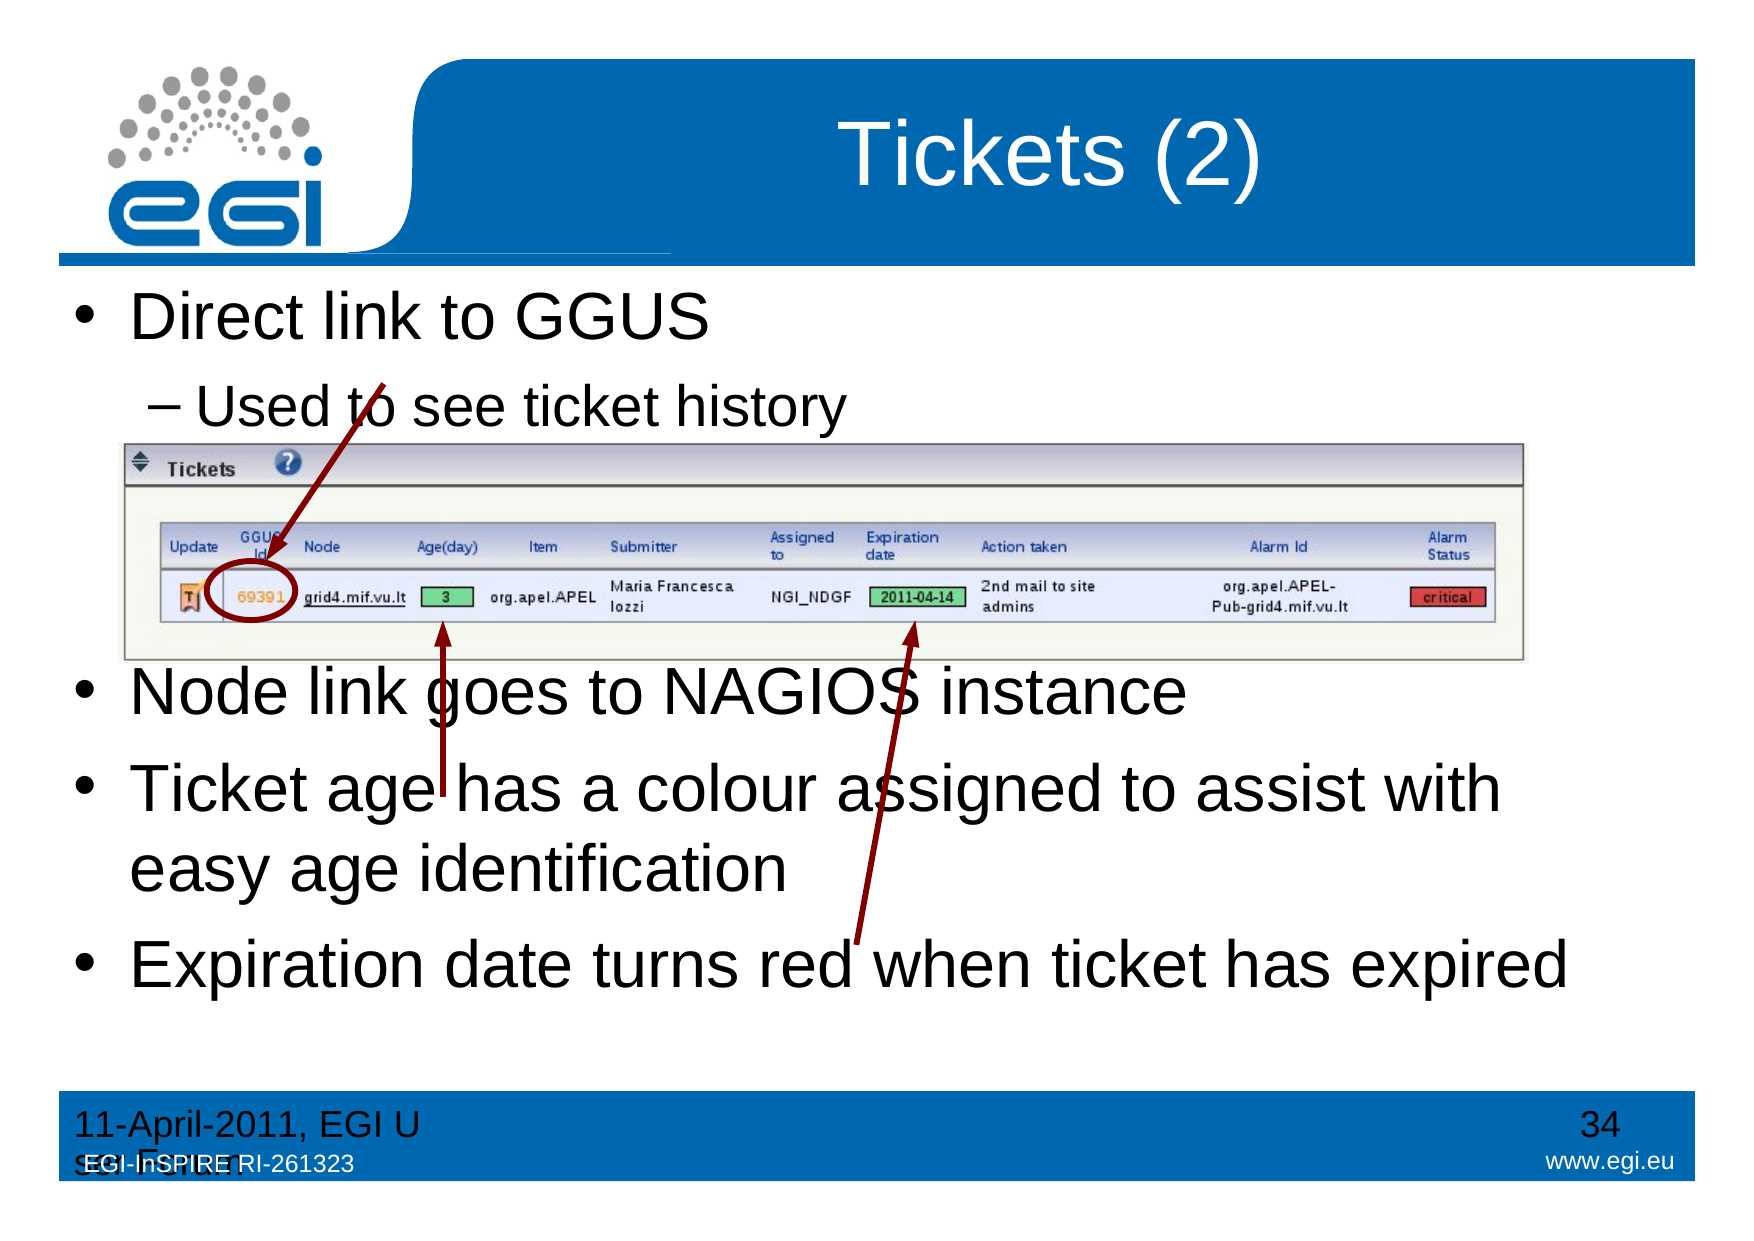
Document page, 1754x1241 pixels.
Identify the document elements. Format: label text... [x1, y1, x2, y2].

picture [210, 565, 292, 617]
picture [118, 442, 1529, 664]
picture [59, 59, 348, 253]
list Direct link to GGUS Used to see ticket history Node link goes to NAGIOS instance Ticket age has a colour assigned to assist with easy age identification Expiration date turns red when ticket has expired [59, 265, 1654, 1093]
title Tickets (2) [439, 31, 1663, 267]
